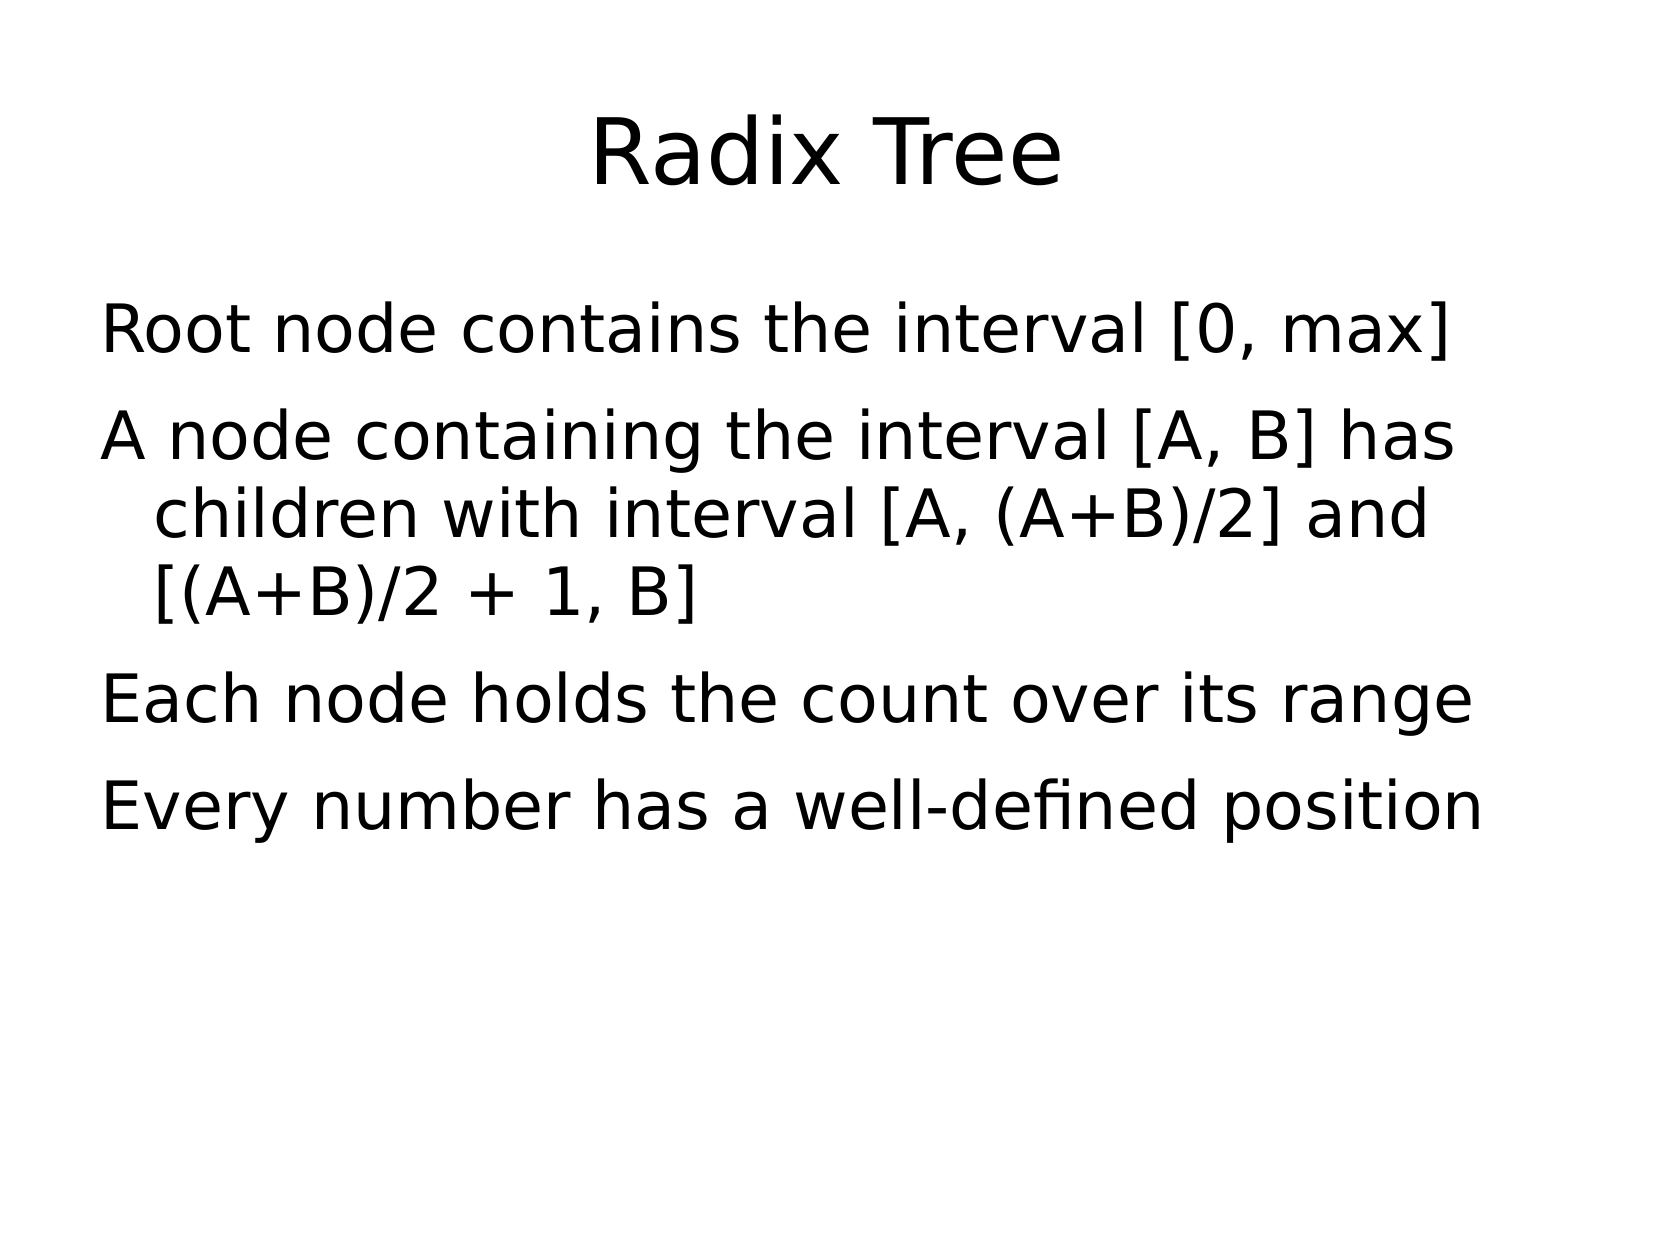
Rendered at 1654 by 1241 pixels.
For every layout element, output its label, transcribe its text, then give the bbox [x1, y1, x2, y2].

list Root node contains the interval [0, max] A node containing the interval [A, B] has children with interval [A, (A+B)/2] and [(A+B)/2 + 1, B] Each node holds the count over its range Every number has a well-defined position [82, 290, 1571, 1094]
title Radix Tree [82, 56, 1571, 250]
